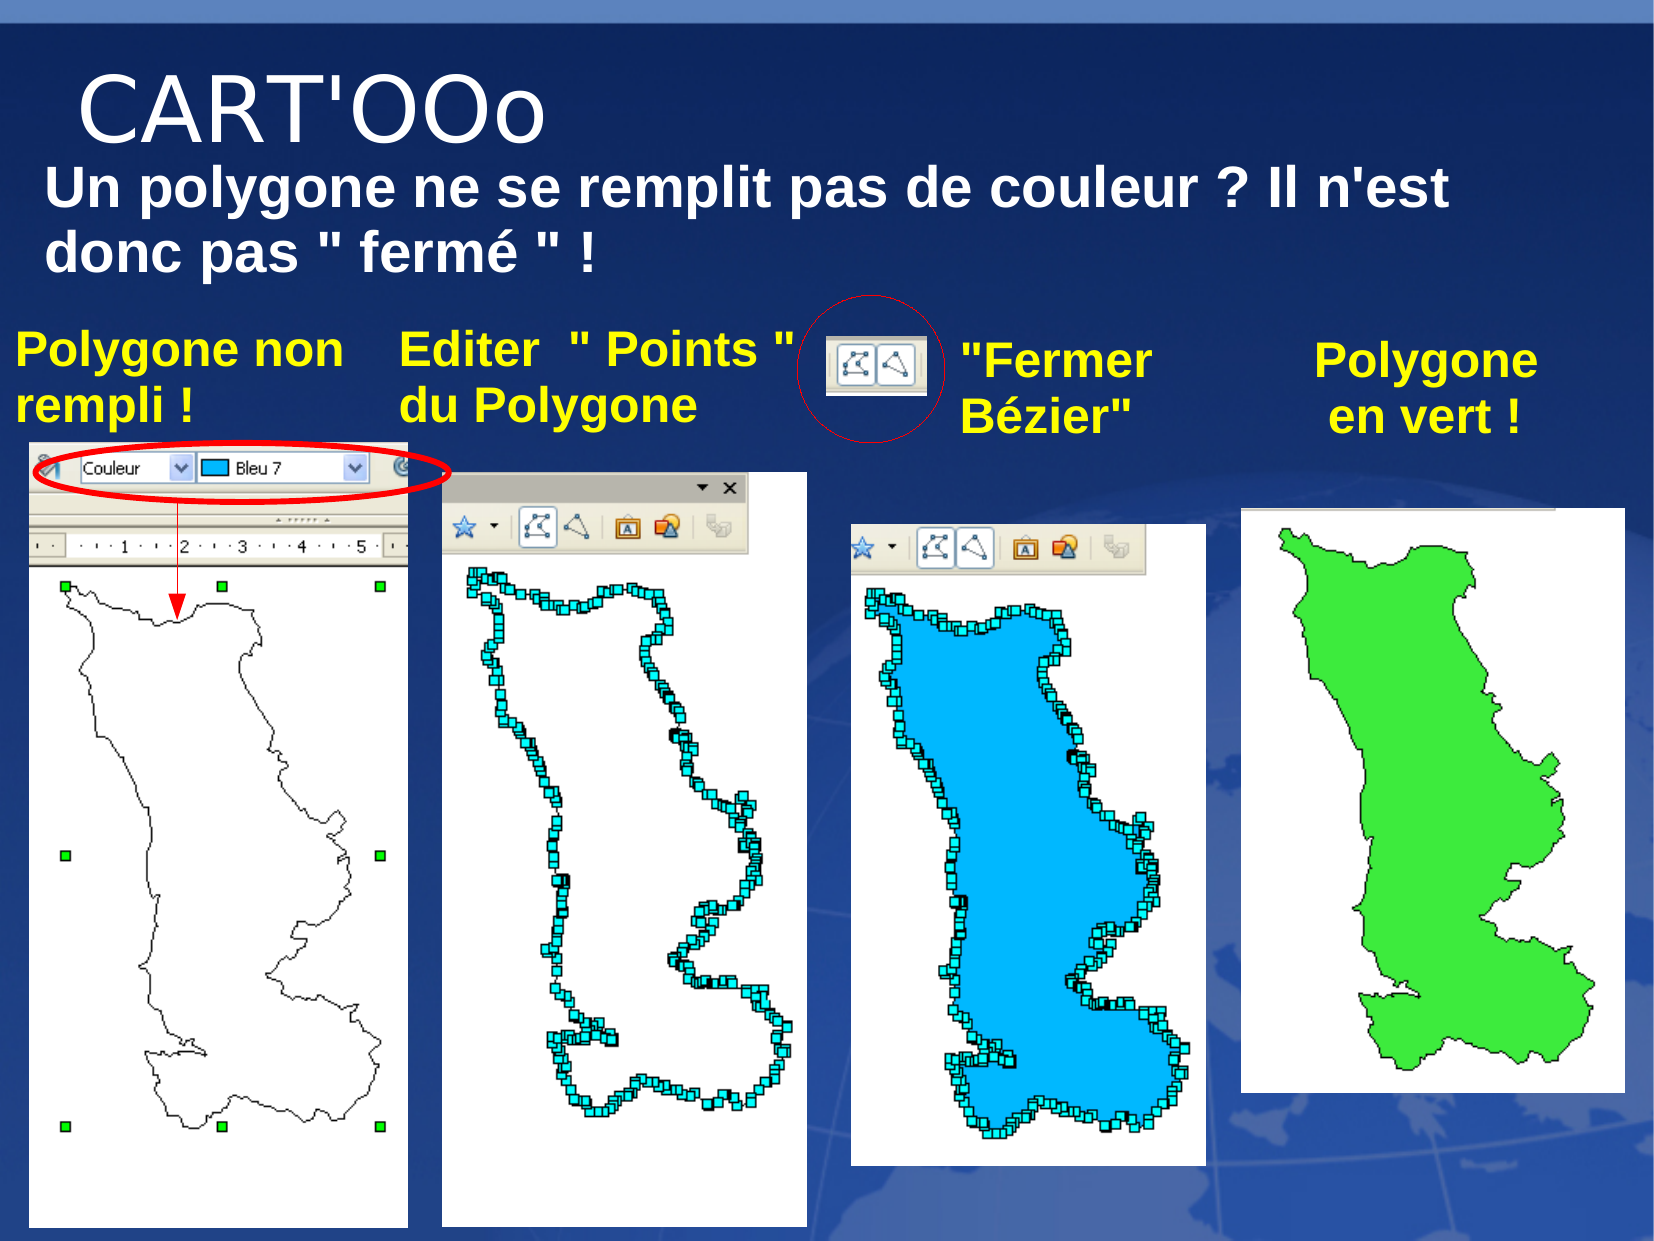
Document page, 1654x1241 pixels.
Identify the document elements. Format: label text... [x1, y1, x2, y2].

title CART'OOo [76, 14, 1093, 147]
text_box "Fermer Bézier" [944, 324, 1211, 454]
picture [0, 0, 1654, 1241]
text_box Polygone en vert ! [1299, 324, 1565, 473]
text_box Polygone non rempli ! [0, 314, 383, 443]
picture [39, 446, 445, 499]
text_box Un polygone ne se remplit pas de couleur ? Il n'est donc pas " fermé " ! [29, 147, 1506, 296]
text_box Editer " Points " du Polygone [383, 314, 827, 443]
